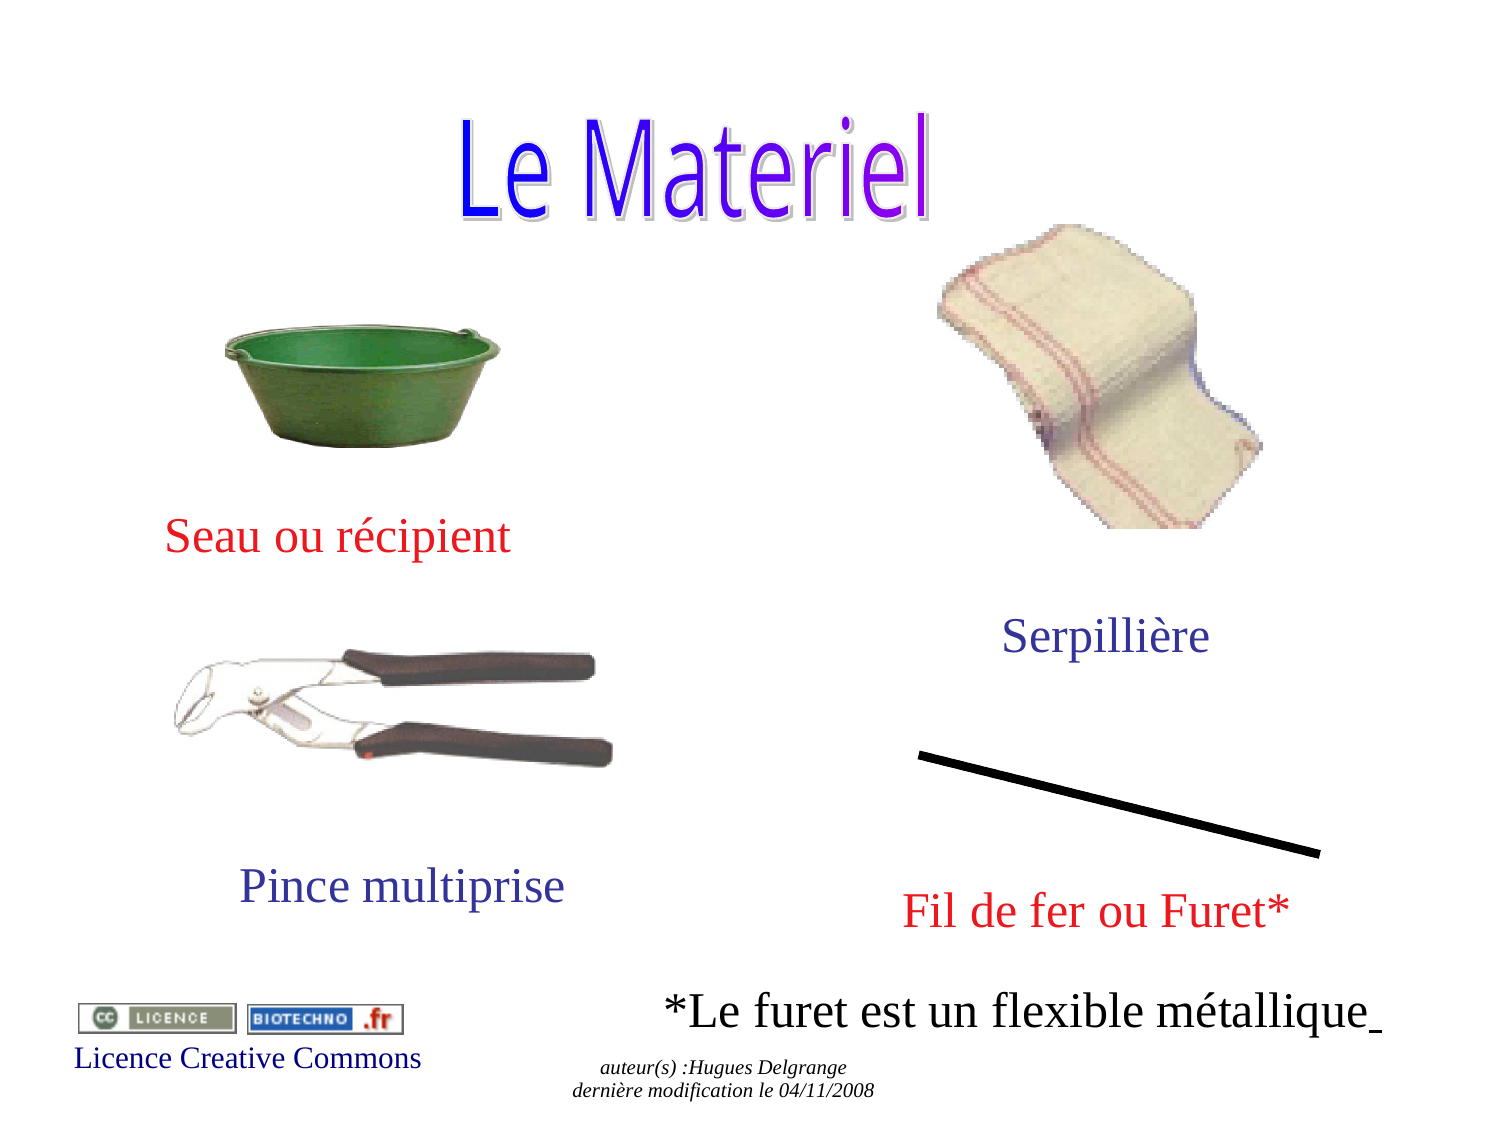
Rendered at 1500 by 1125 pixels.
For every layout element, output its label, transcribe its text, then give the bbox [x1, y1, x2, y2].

text_box Fil de fer ou Furet* [887, 874, 1307, 946]
text_box Serpillière [987, 599, 1226, 671]
text_box Le Materiel [916, 112, 925, 218]
picture [937, 224, 1263, 529]
picture [225, 324, 501, 448]
text_box *Le furet est un flexible métallique [648, 974, 1397, 1046]
text_box Le Materiel [462, 118, 500, 218]
text_box Le Materiel [506, 141, 549, 219]
text_box auteur(s) :Hugues Delgrange dernière modification le 04/11/2008 [383, 1048, 1063, 1111]
picture [78, 1003, 237, 1033]
text_box Le Materiel [803, 141, 833, 218]
text_box Le Materiel [664, 142, 704, 219]
picture [174, 649, 613, 768]
text_box Le Materiel [749, 141, 792, 219]
text_box Le Materiel [712, 126, 743, 219]
picture [247, 1004, 404, 1033]
text_box Le Materiel [585, 118, 652, 218]
text_box Le Materiel [841, 143, 850, 218]
text_box Seau ou récipient [149, 499, 528, 571]
text_box Licence Creative Commons [59, 1033, 454, 1093]
text_box Le Materiel [862, 141, 905, 219]
text_box Pince multiprise [224, 849, 582, 921]
picture [917, 750, 1321, 859]
